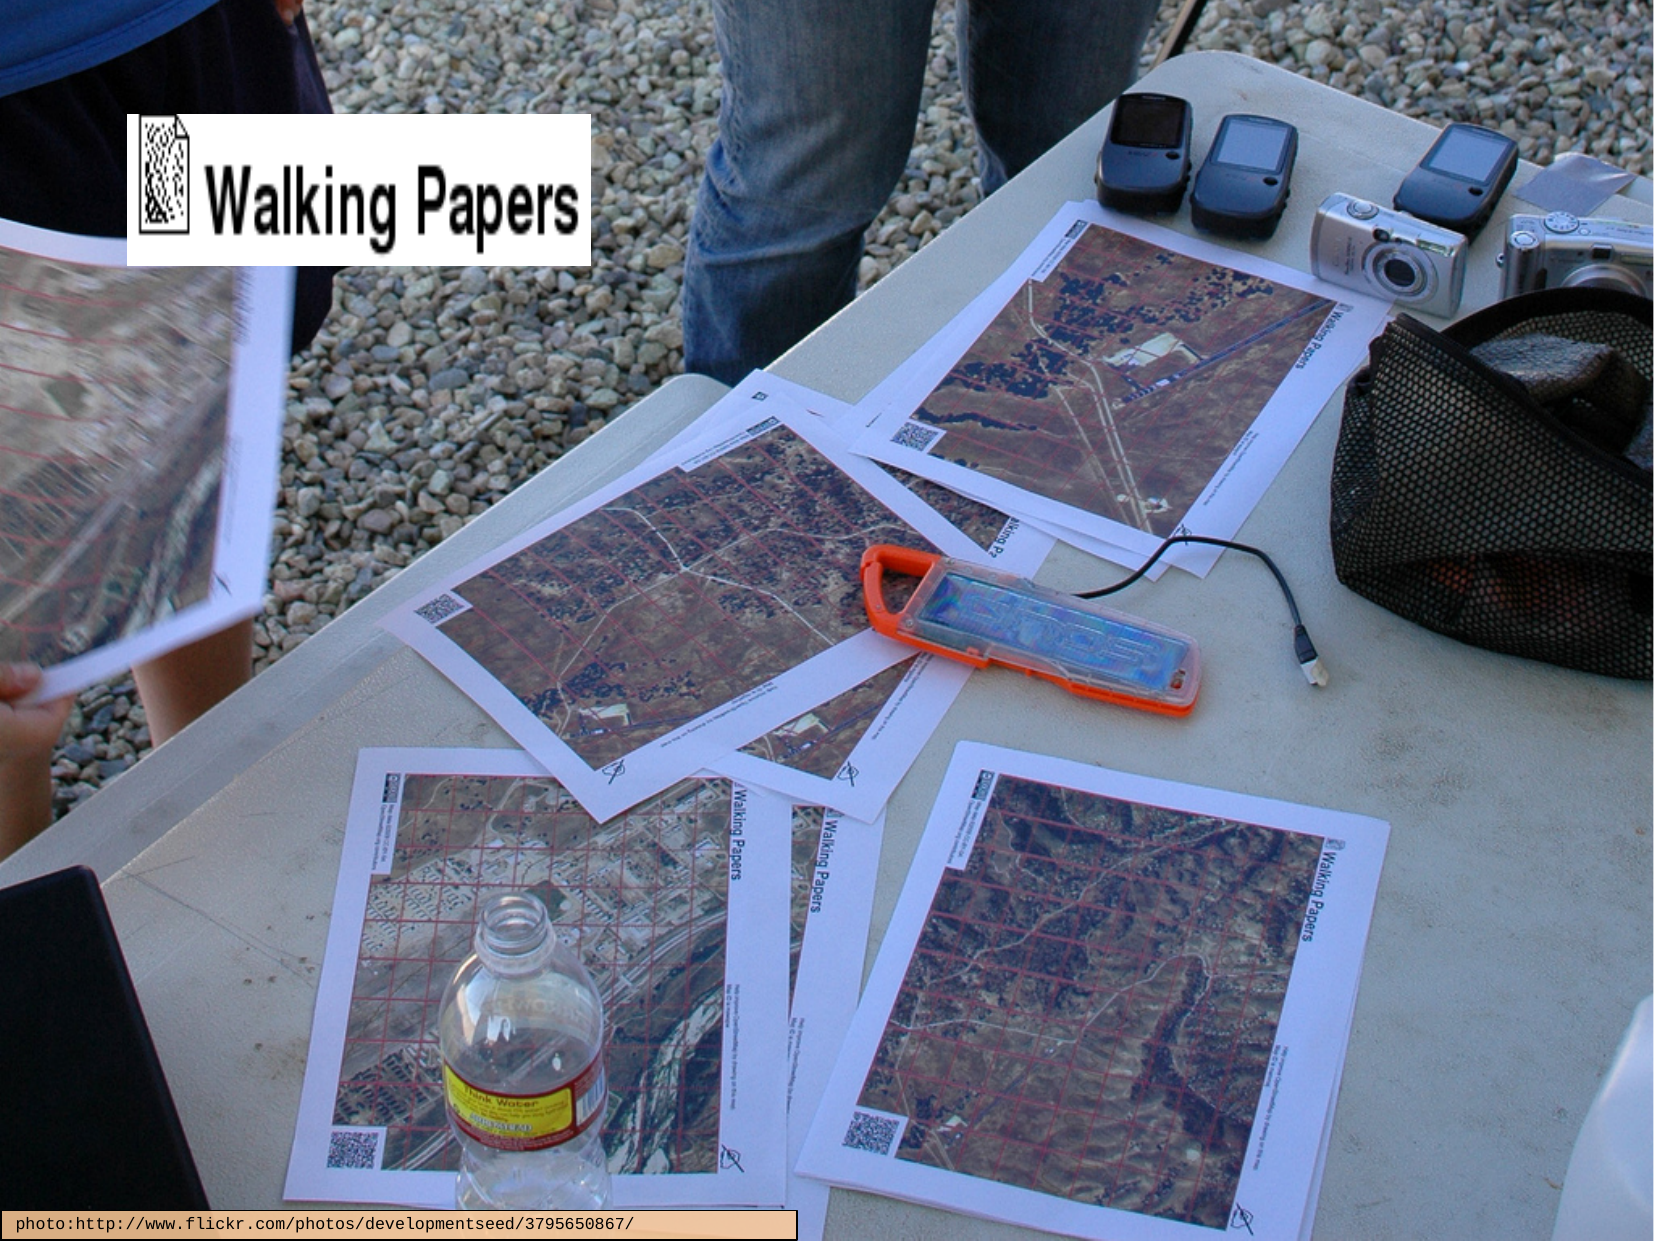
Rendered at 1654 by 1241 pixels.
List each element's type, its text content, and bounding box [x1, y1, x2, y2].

text_box photo:http://www.flickr.com/photos/developmentseed/3795650867/ [0, 1210, 798, 1241]
picture [0, 0, 1654, 1241]
